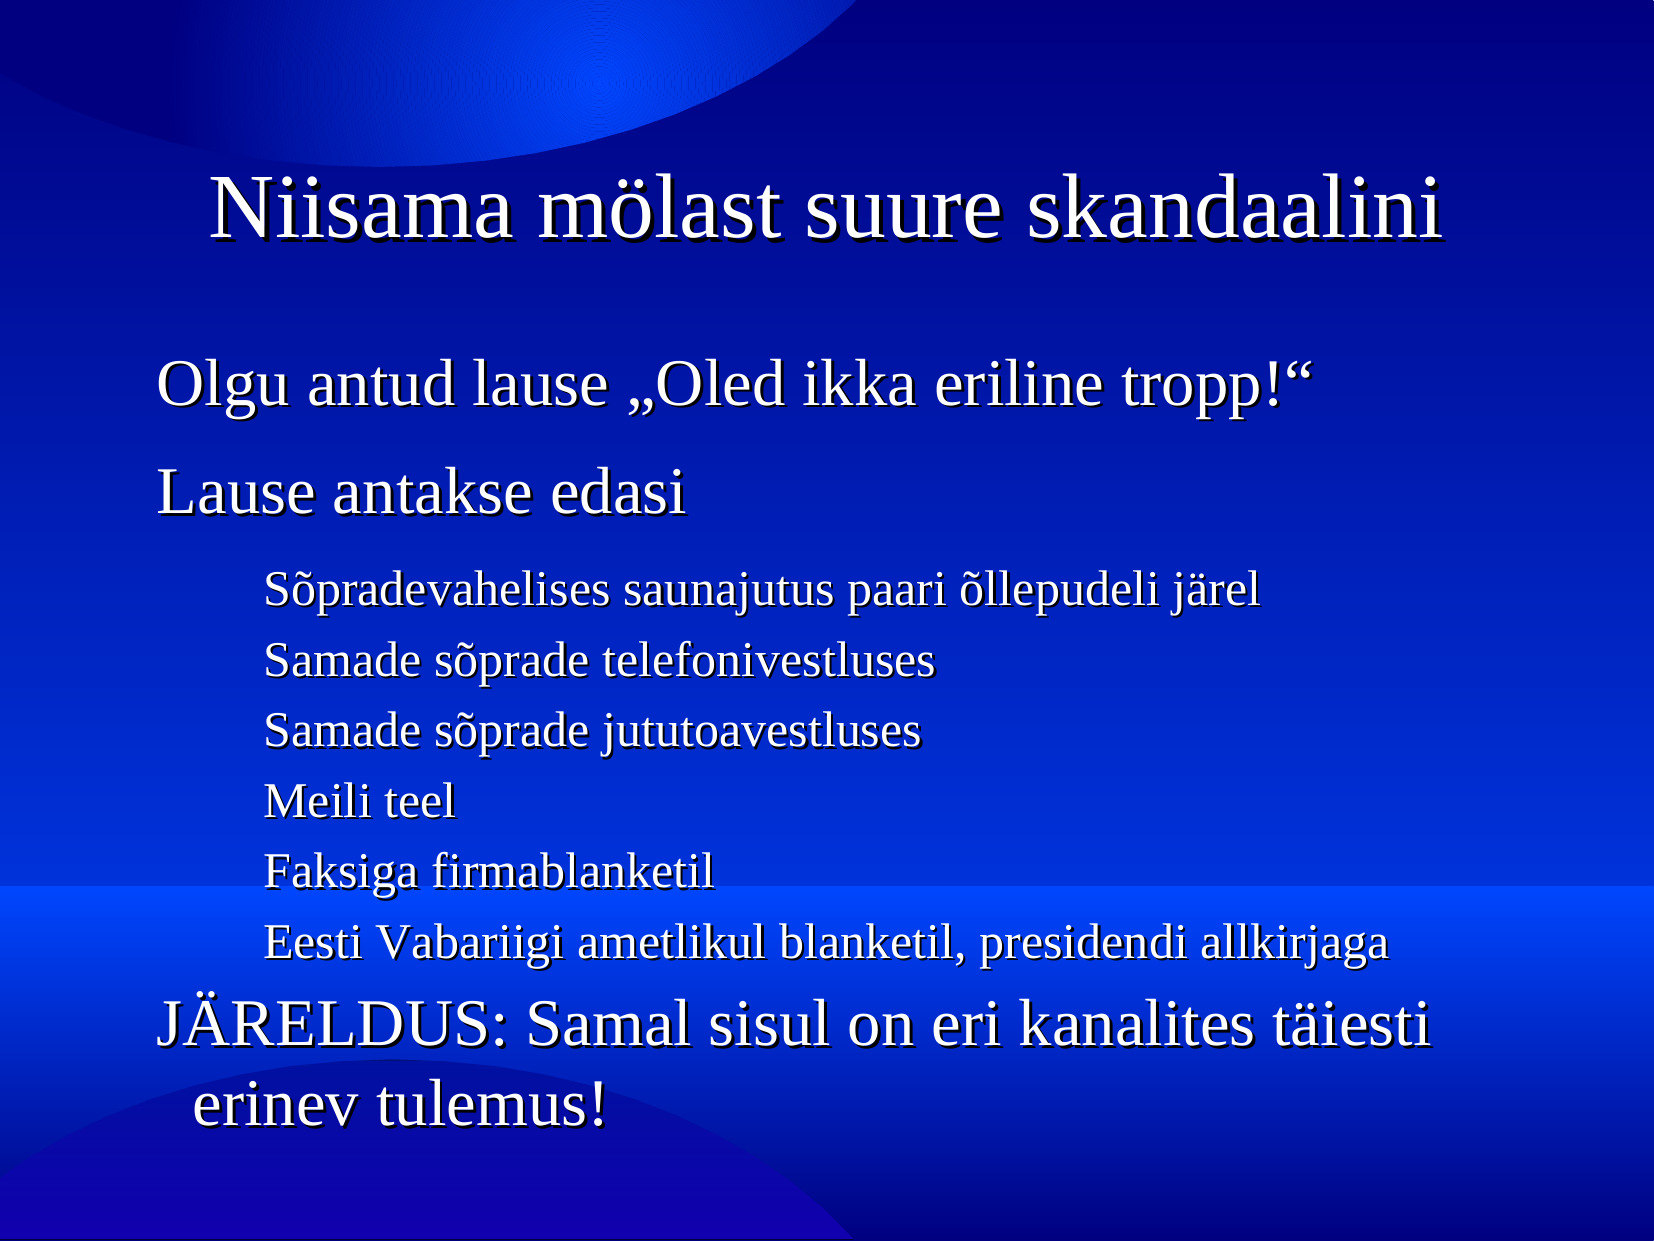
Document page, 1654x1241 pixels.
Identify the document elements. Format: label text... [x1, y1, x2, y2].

title Niisama mölast suure skandaalini [121, 102, 1534, 311]
list Olgu antud lause „Oled ikka eriline tropp!“ Lause antakse edasi Sõpradevahelises saunajutus paari õllepudeli järel Samade sõprade telefonivestluses Samade sõprade jututoavestluses Meili teel Faksiga firmablanketil Eesti Vabariigi ametlikul blanketil, presidendi allkirjaga JÄRELDUS: Samal sisul on eri kanalites täiesti erinev tulemus! [121, 344, 1534, 1140]
